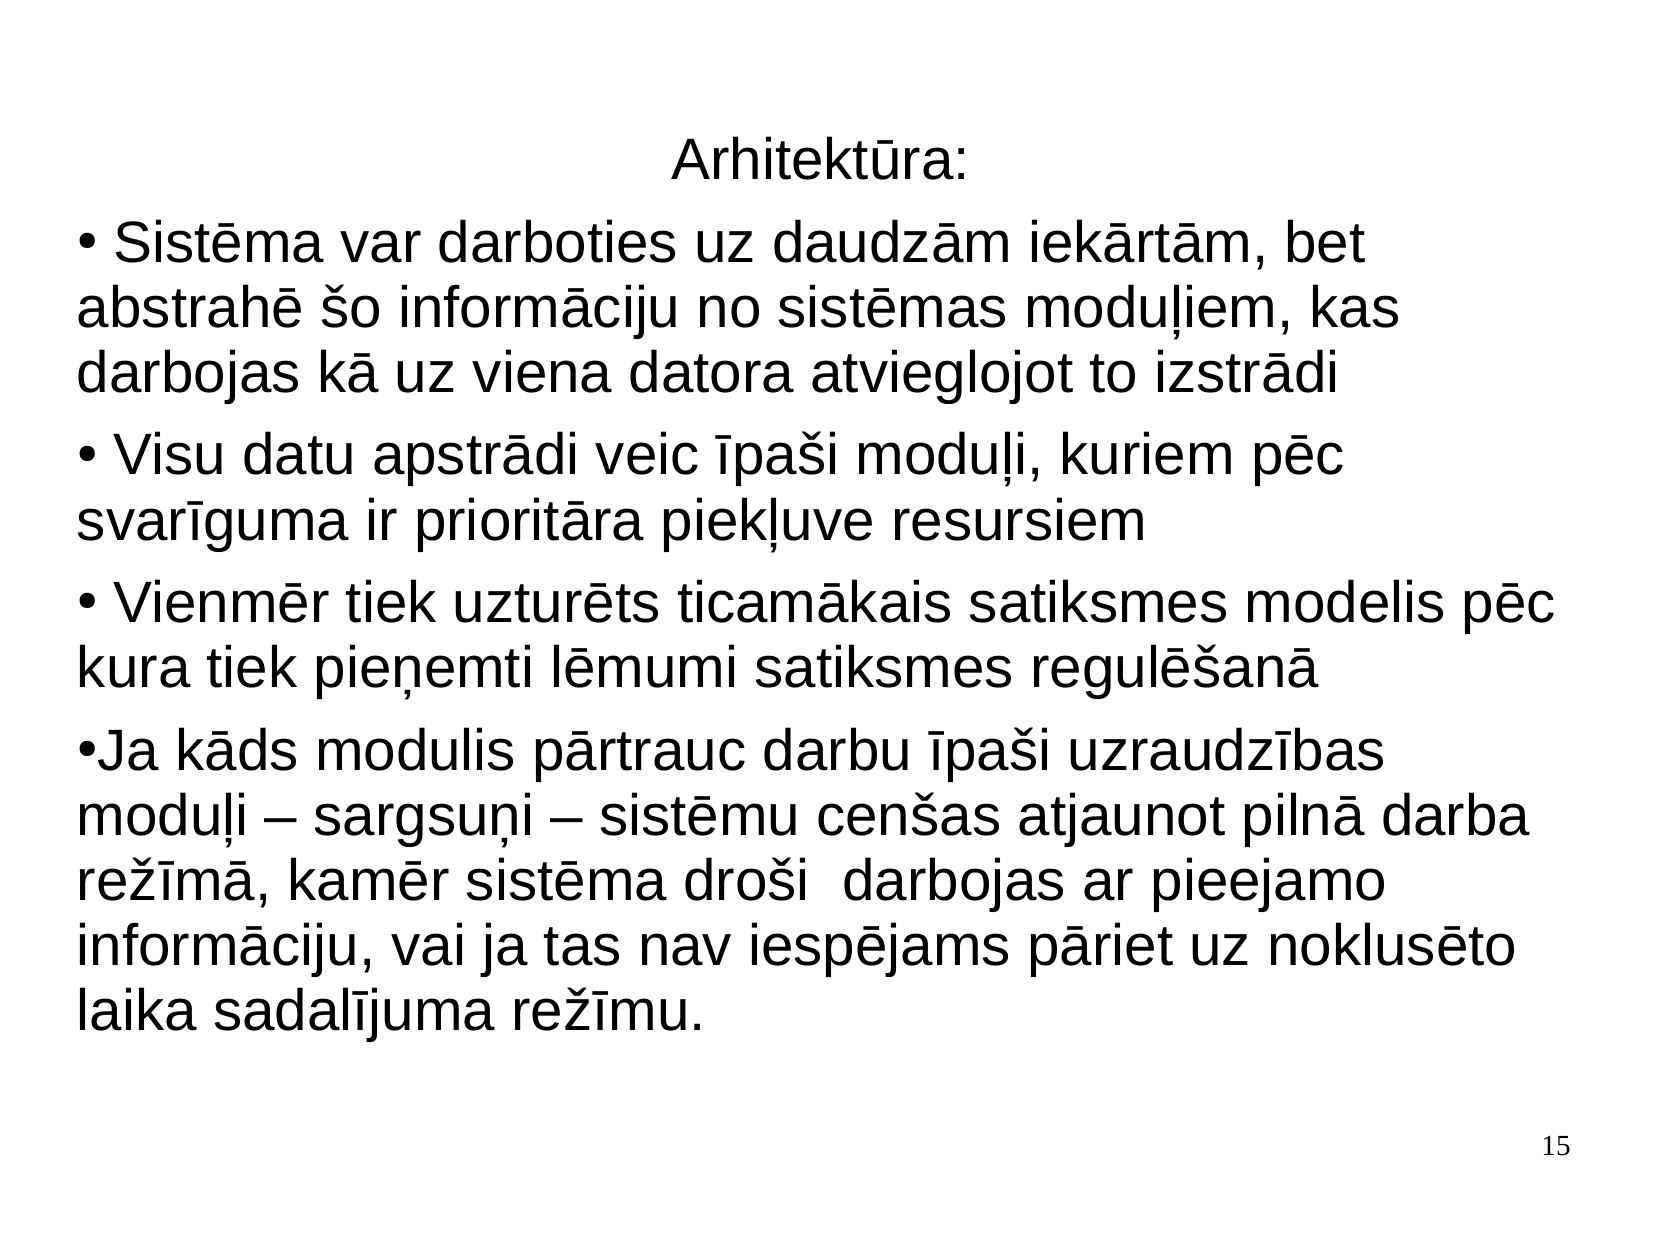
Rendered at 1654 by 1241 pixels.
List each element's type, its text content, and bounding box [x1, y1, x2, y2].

subtitle Arhitektūra: Sistēma var darboties uz daudzām iekārtām, bet abstrahē šo informāciju no sistēmas moduļiem, kas darbojas kā uz viena datora atvieglojot to izstrādi Visu datu apstrādi veic īpaši moduļi, kuriem pēc svarīguma ir prioritāra piekļuve resursiem Vienmēr tiek uzturēts ticamākais satiksmes modelis pēc kura tiek pieņemti lēmumi satiksmes regulēšanā Ja kāds modulis pārtrauc darbu īpaši uzraudzības moduļi – sargsuņi – sistēmu cenšas atjaunot pilnā darba režīmā, kamēr sistēma droši darbojas ar pieejamo informāciju, vai ja tas nav iespējams pāriet uz noklusēto laika sadalījuma režīmu. [76, 104, 1565, 1065]
